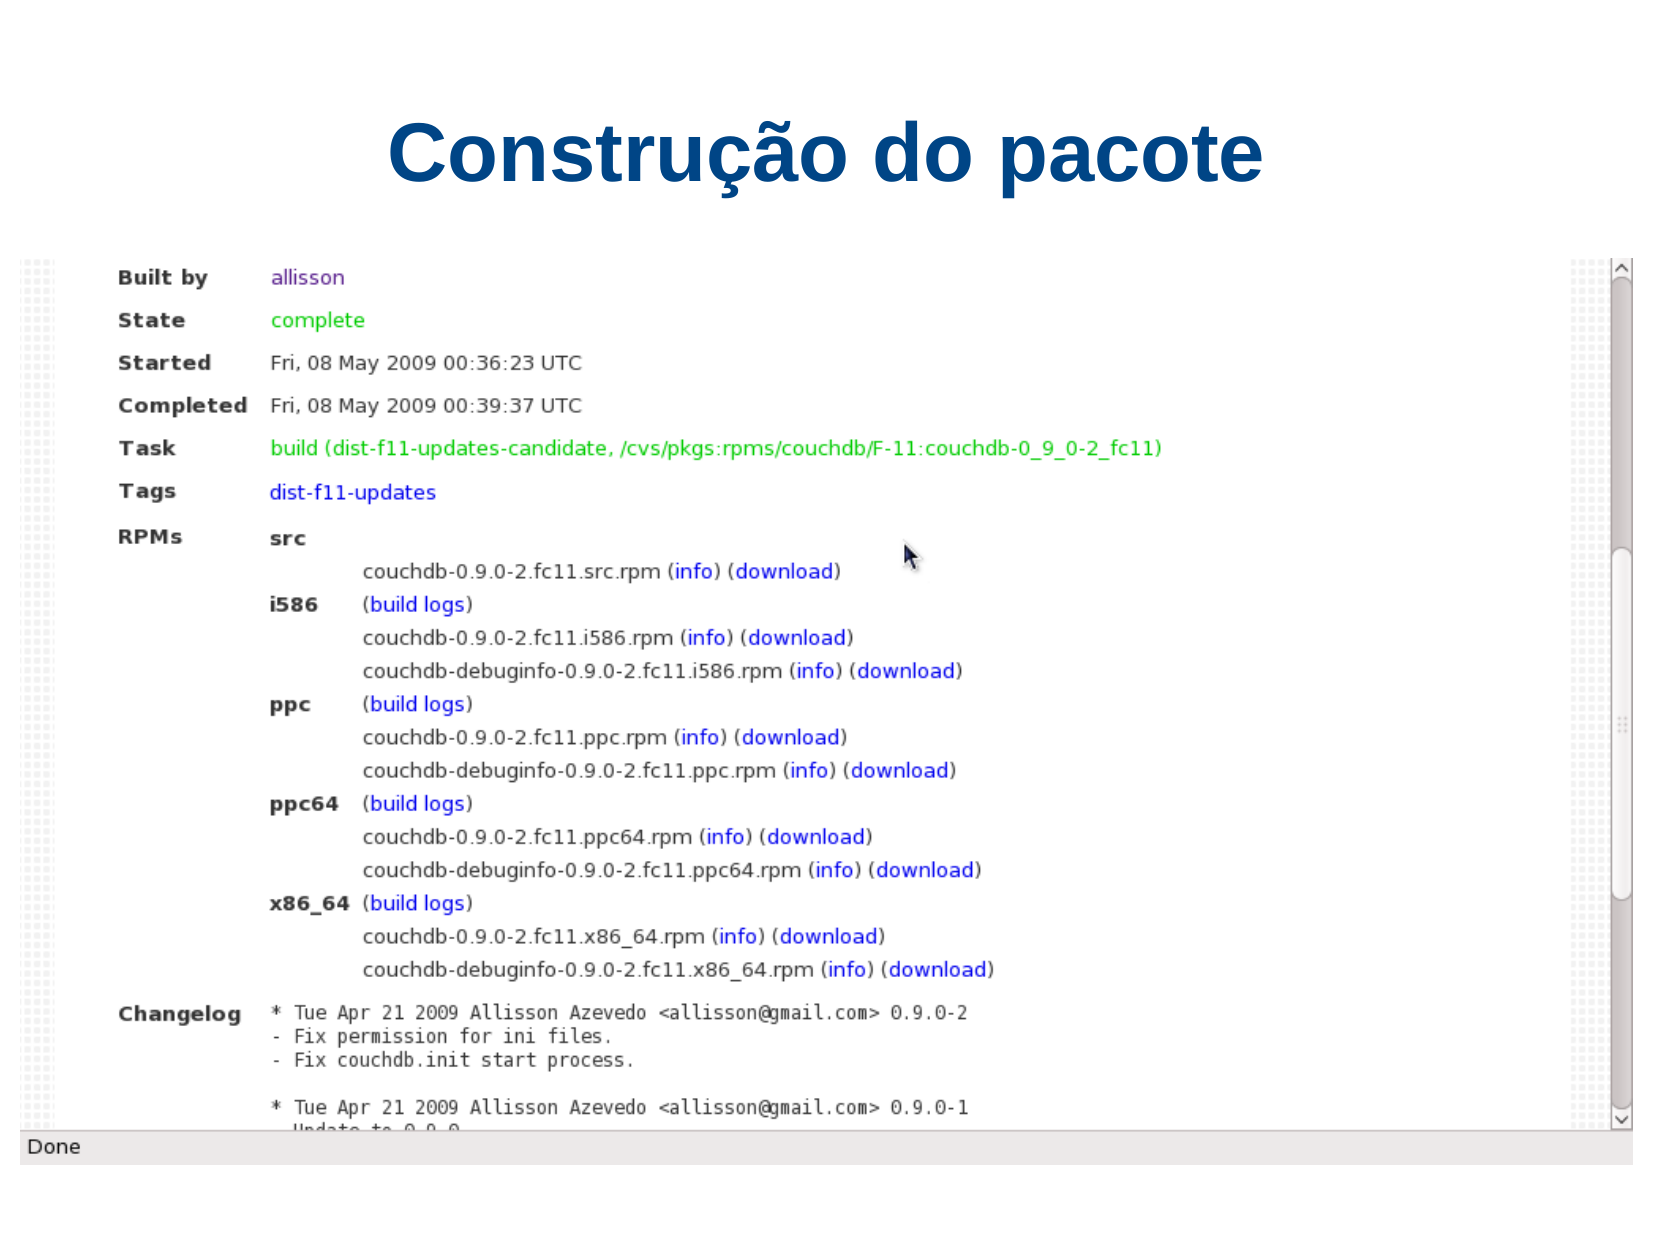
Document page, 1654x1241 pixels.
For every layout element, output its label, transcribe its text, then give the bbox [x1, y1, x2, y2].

picture [20, 258, 1633, 1165]
title Construção do pacote [82, 56, 1571, 250]
